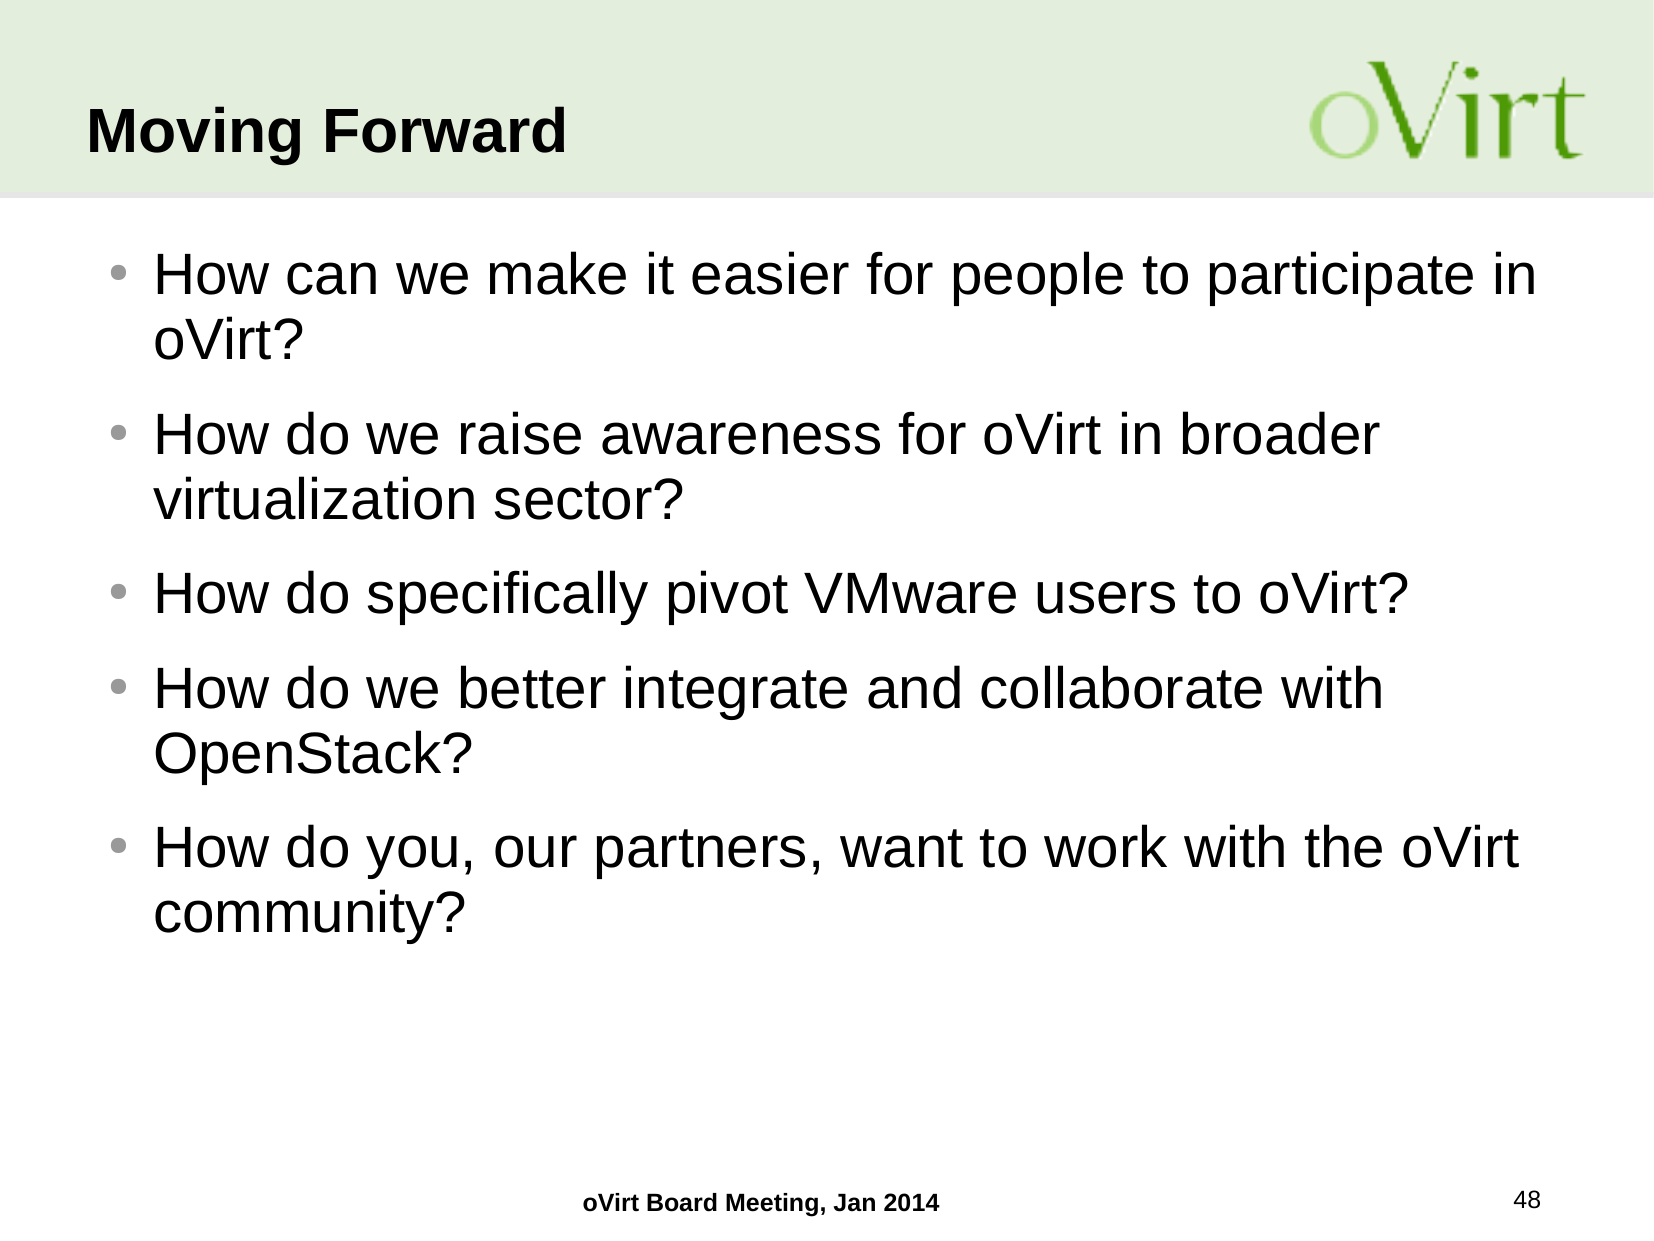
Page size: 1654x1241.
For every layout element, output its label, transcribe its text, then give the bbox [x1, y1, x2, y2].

title Moving Forward [86, 36, 1307, 225]
list How can we make it easier for people to participate in oVirt? How do we raise awareness for oVirt in broader virtualization sector? How do specifically pivot VMware users to oVirt? How do we better integrate and collaborate with OpenStack? How do you, our partners, want to work with the oVirt community? [93, 241, 1582, 946]
picture [1307, 36, 1613, 180]
